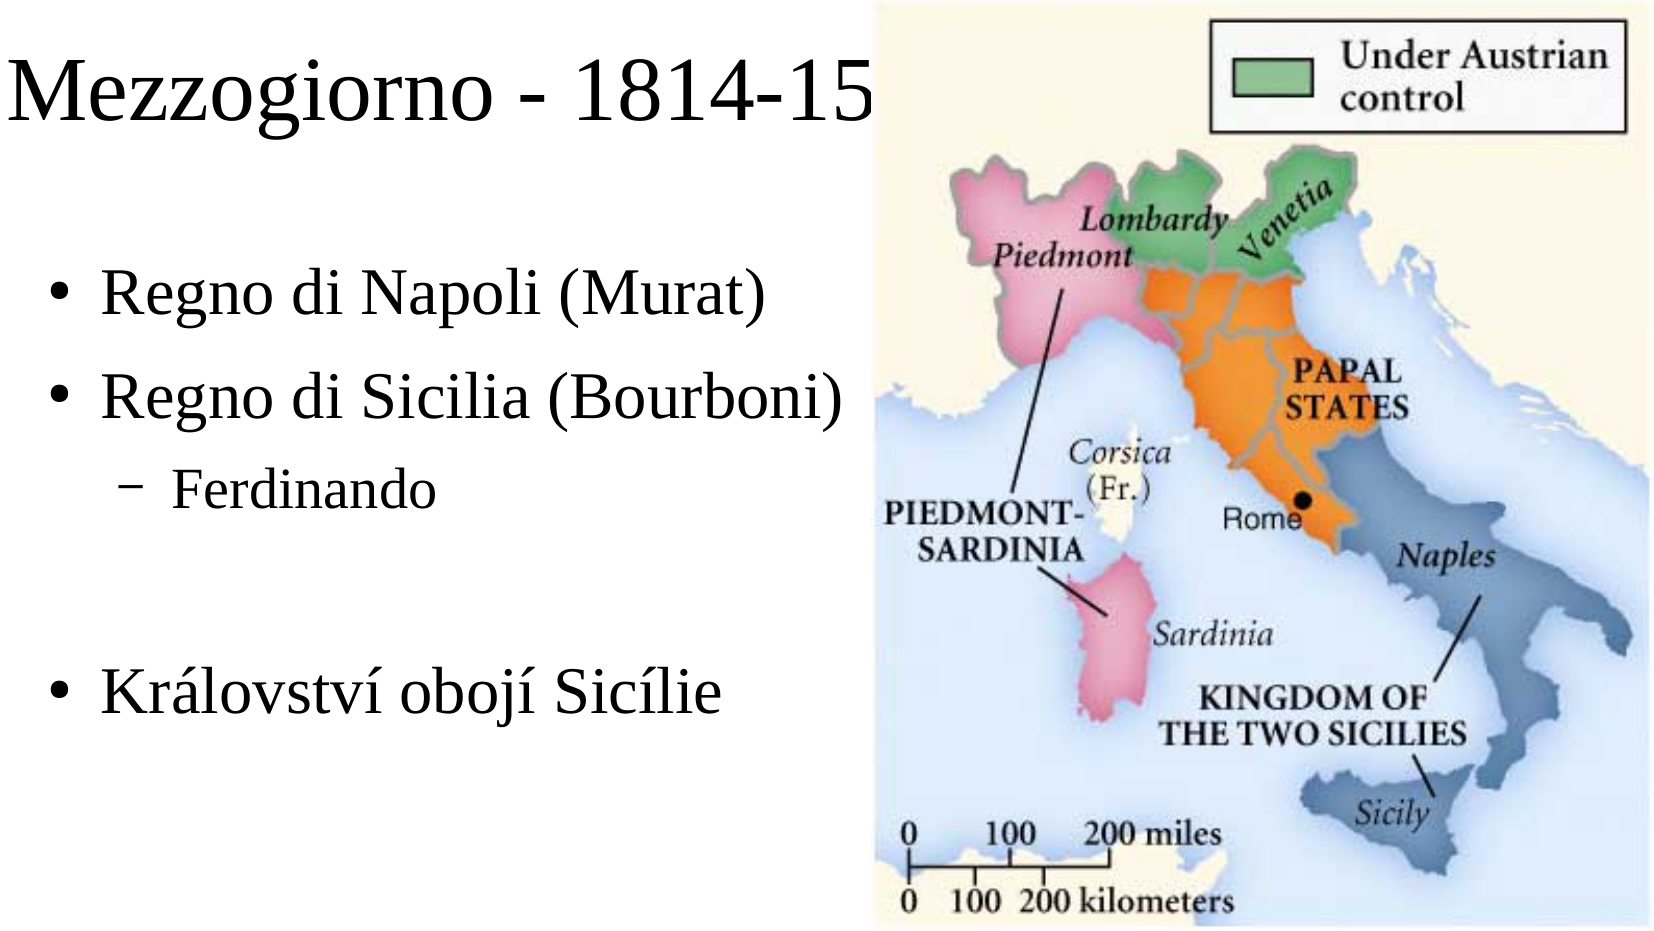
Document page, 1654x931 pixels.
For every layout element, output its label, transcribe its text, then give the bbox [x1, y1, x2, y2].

title Mezzogiorno - 1814-15 [0, 13, 871, 166]
picture [871, 0, 1654, 931]
list Regno di Napoli (Murat) Regno di Sicilia (Bourboni) Ferdinando Království obojí Sicílie [30, 255, 856, 916]
